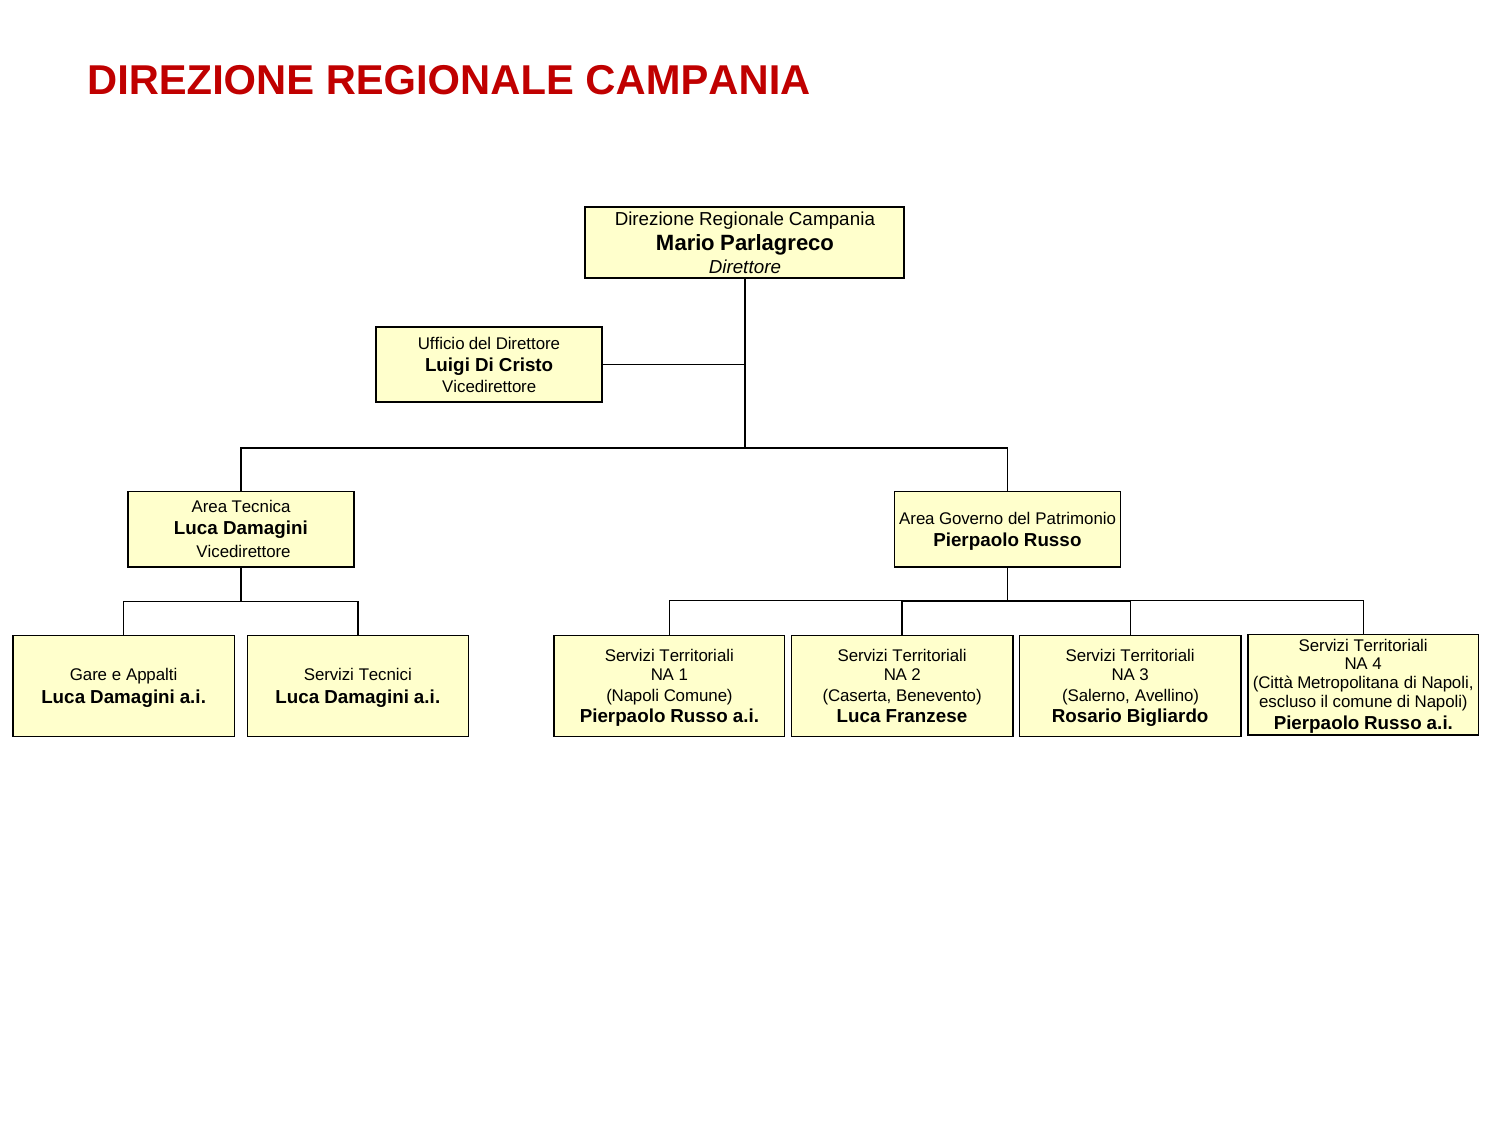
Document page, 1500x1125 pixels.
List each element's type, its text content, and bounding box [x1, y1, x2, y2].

picture [11, 201, 1489, 745]
text_box DIREZIONE REGIONALE CAMPANIA [72, 45, 1462, 128]
